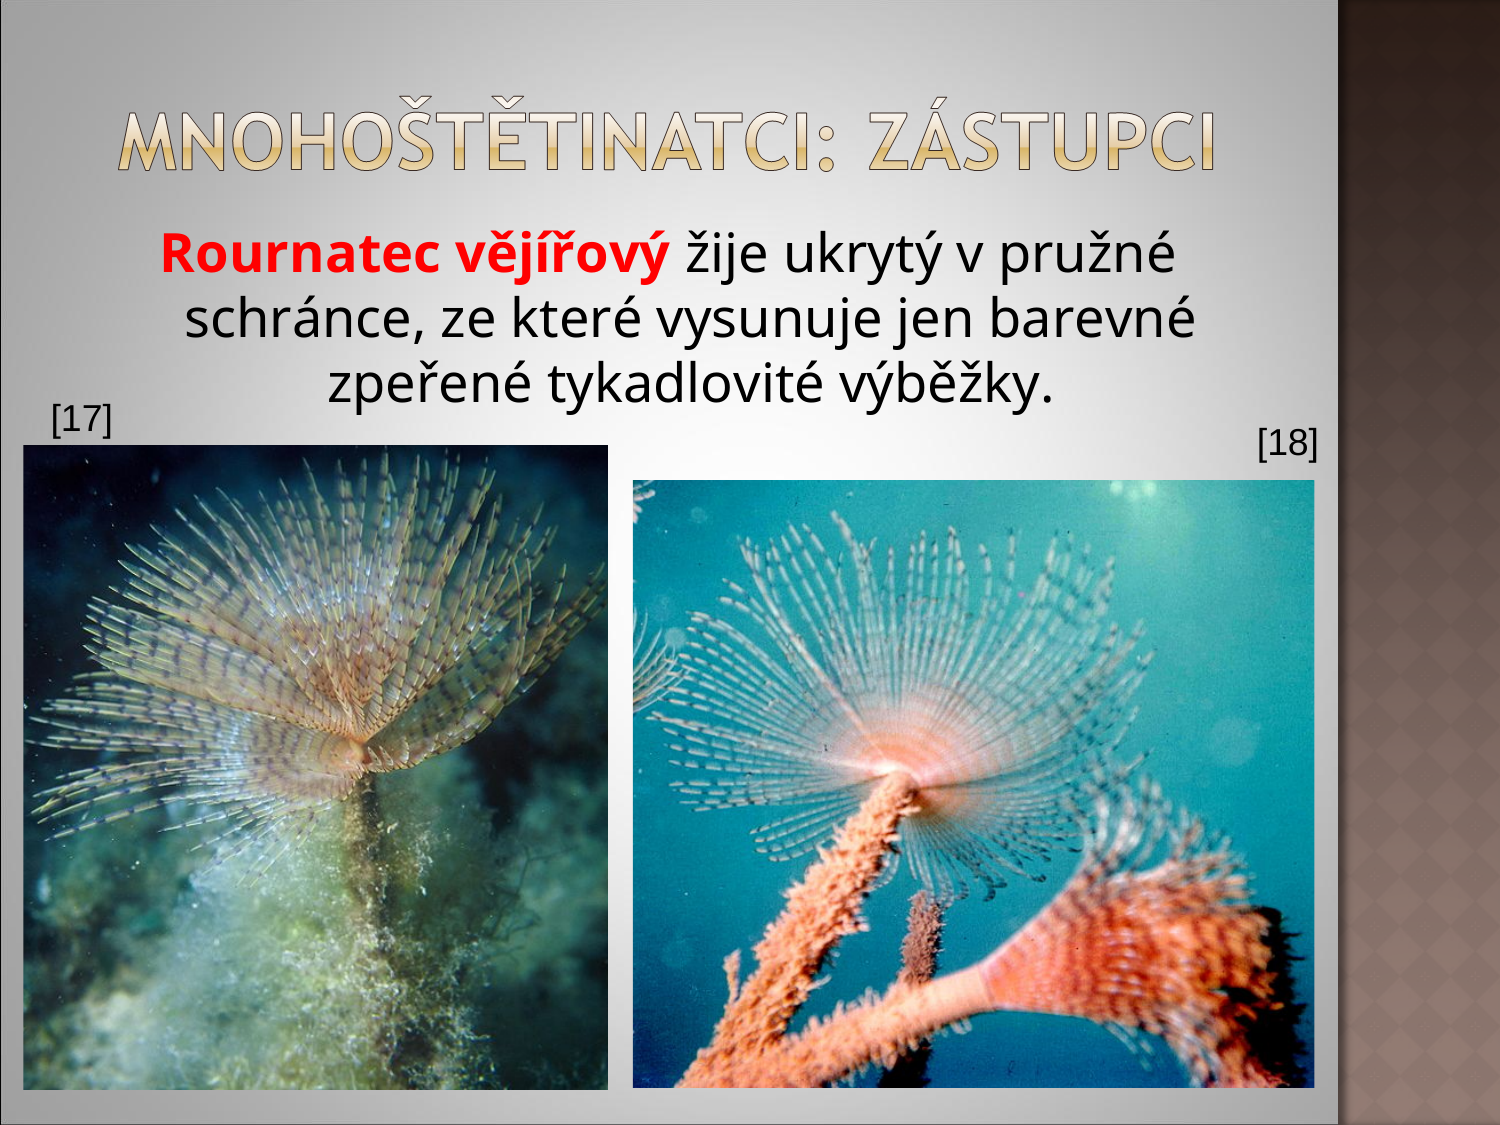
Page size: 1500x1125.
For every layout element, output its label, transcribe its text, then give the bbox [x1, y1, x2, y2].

picture [0, 0, 1500, 1125]
text_box [18] [1242, 410, 1372, 471]
text_box [17] [35, 386, 128, 448]
list Rournatec vějířový žije ukrytý v pružné schránce, ze které vysunuje jen barevné zpeřené tykadlovité výběžky. [75, 210, 1263, 1060]
text_box [70, 52, 1268, 189]
